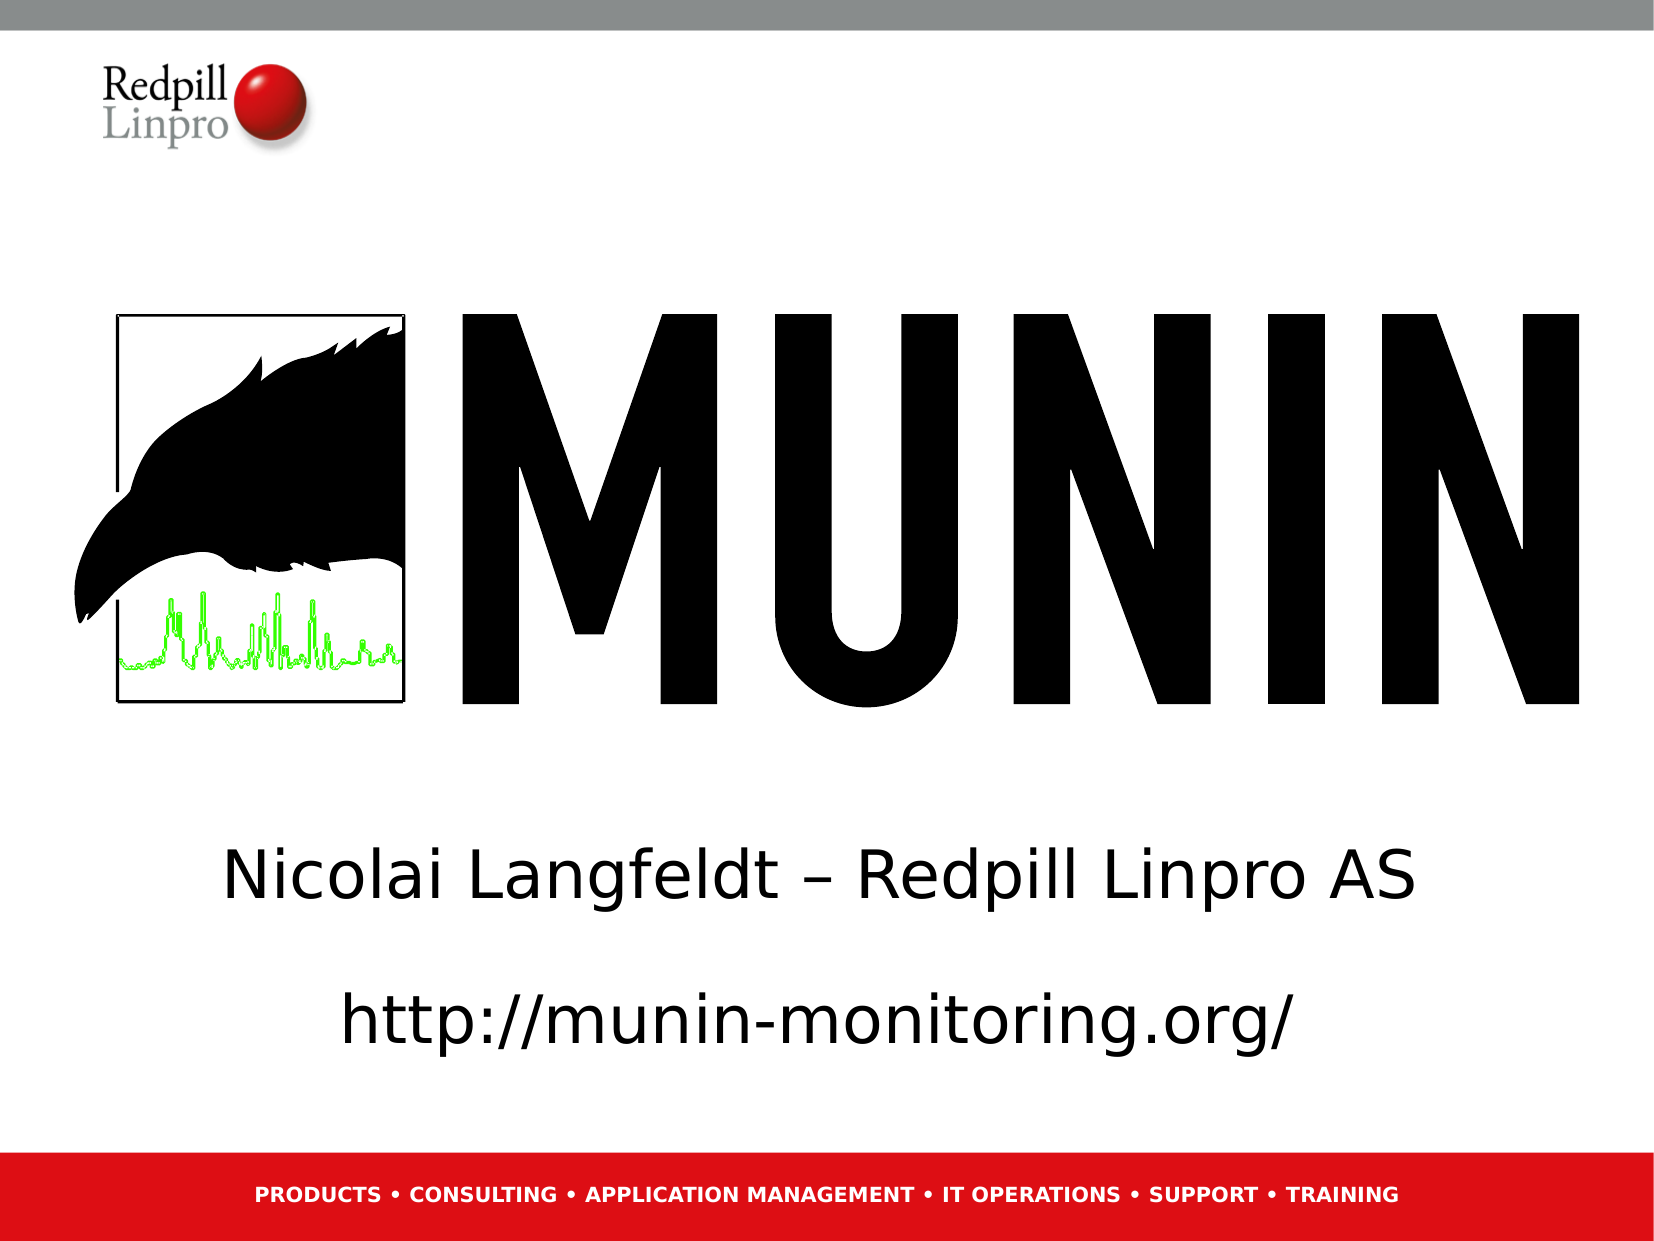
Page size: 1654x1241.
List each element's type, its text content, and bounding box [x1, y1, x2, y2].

text_box http://munin-monitoring.org/ [324, 974, 1329, 1068]
picture [0, 0, 1654, 1241]
text_box Nicolai Langfeldt – Redpill Linpro AS [206, 829, 1447, 922]
